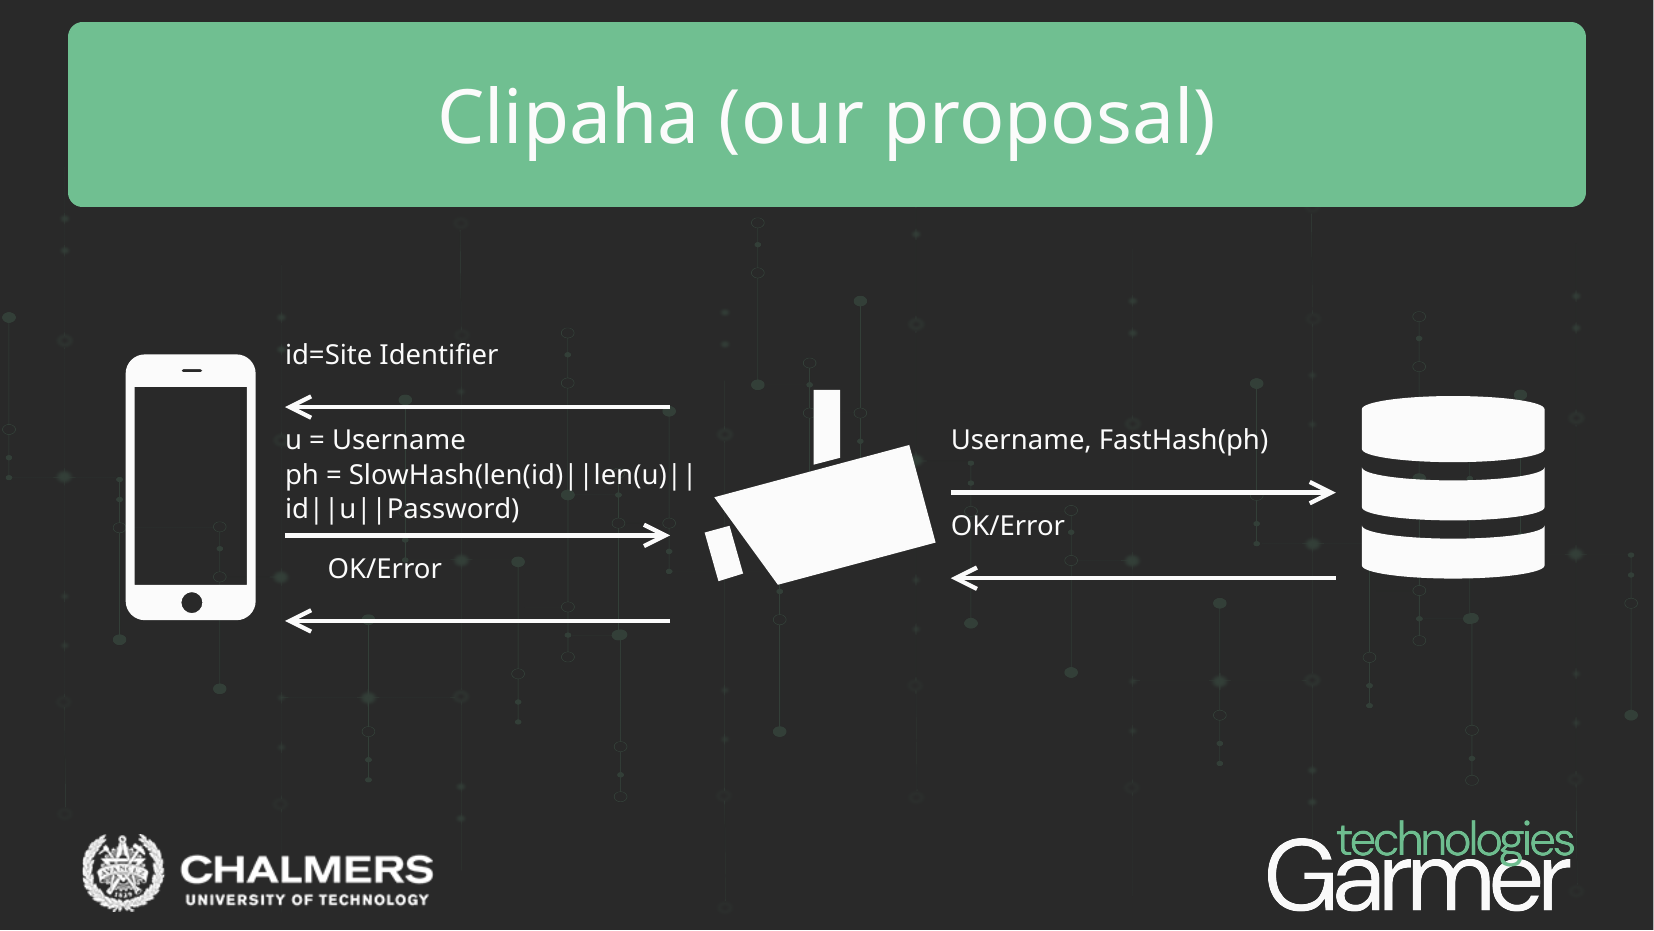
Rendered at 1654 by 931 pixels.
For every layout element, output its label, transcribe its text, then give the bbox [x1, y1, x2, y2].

picture [82, 834, 443, 912]
picture [1246, 807, 1607, 912]
picture [82, 338, 1571, 637]
title Clipaha (our proposal) [82, 37, 1571, 193]
